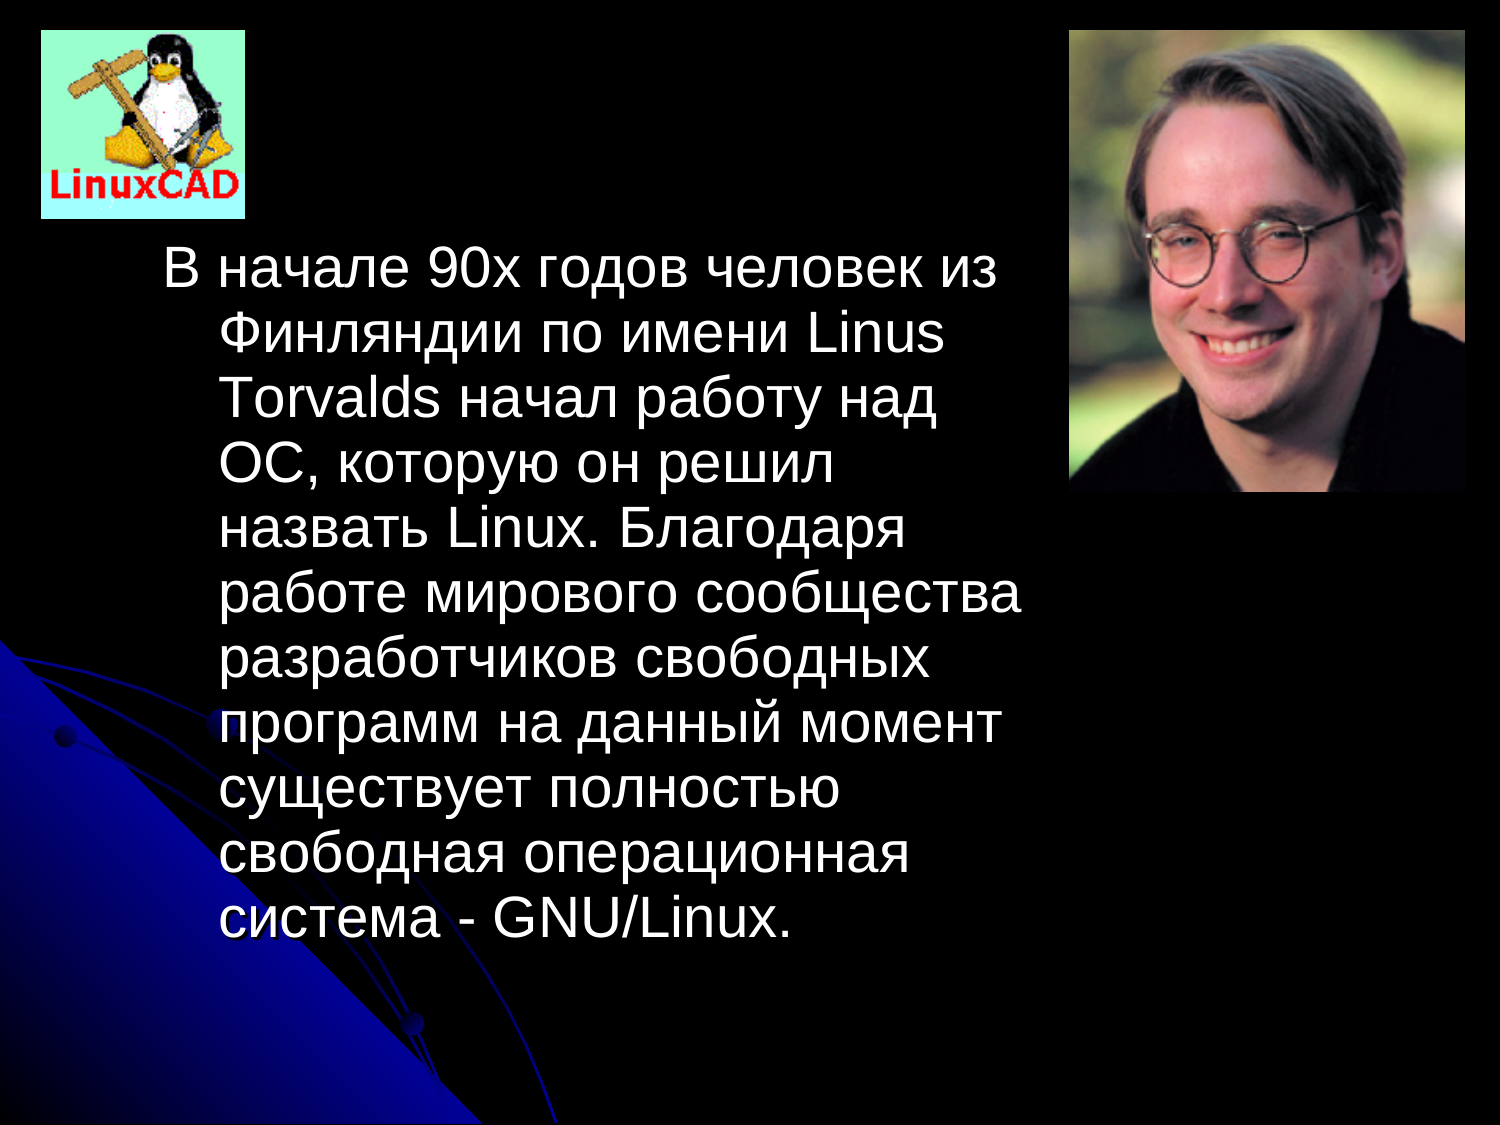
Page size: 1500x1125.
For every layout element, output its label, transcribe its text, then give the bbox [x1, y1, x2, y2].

picture [41, 30, 245, 219]
picture [1069, 30, 1465, 492]
list В начале 90x годов человек из Финляндии по имени Linus Torvalds начал работу над ОС, которую он решил назвать Linux. Благодаря работе мирового сообщества разработчиков свободных программ на данный момент существует полностью свободная операционная система - GNU/Linux. [147, 227, 1071, 1125]
